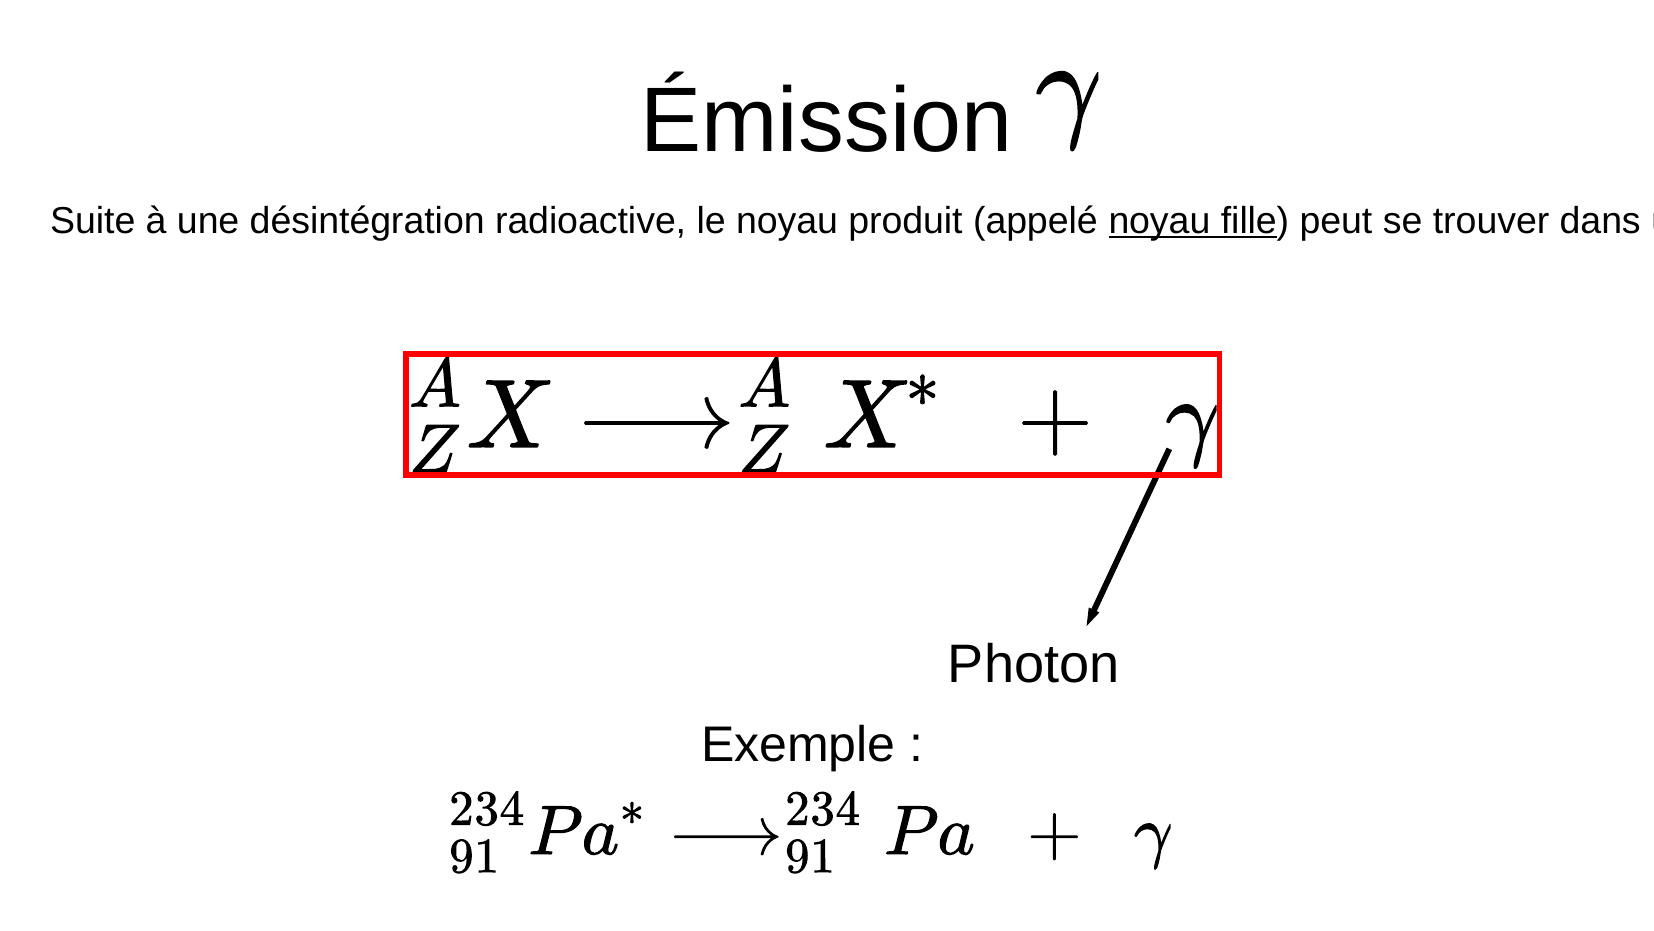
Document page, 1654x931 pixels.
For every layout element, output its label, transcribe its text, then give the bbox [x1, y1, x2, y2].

picture [1035, 70, 1099, 152]
text_box Photon [933, 625, 1135, 702]
picture [448, 791, 1171, 874]
text_box Exemple : [686, 708, 939, 780]
title Émission [82, 37, 1571, 192]
picture [408, 356, 1217, 473]
text_box Suite à une désintégration radioactive, le noyau produit (appelé noyau fille) peut se trouver dans un état excité noté *. Il va alors se désexciter en émettant un photon de haute énergie (rayons gamma) [35, 192, 1607, 334]
